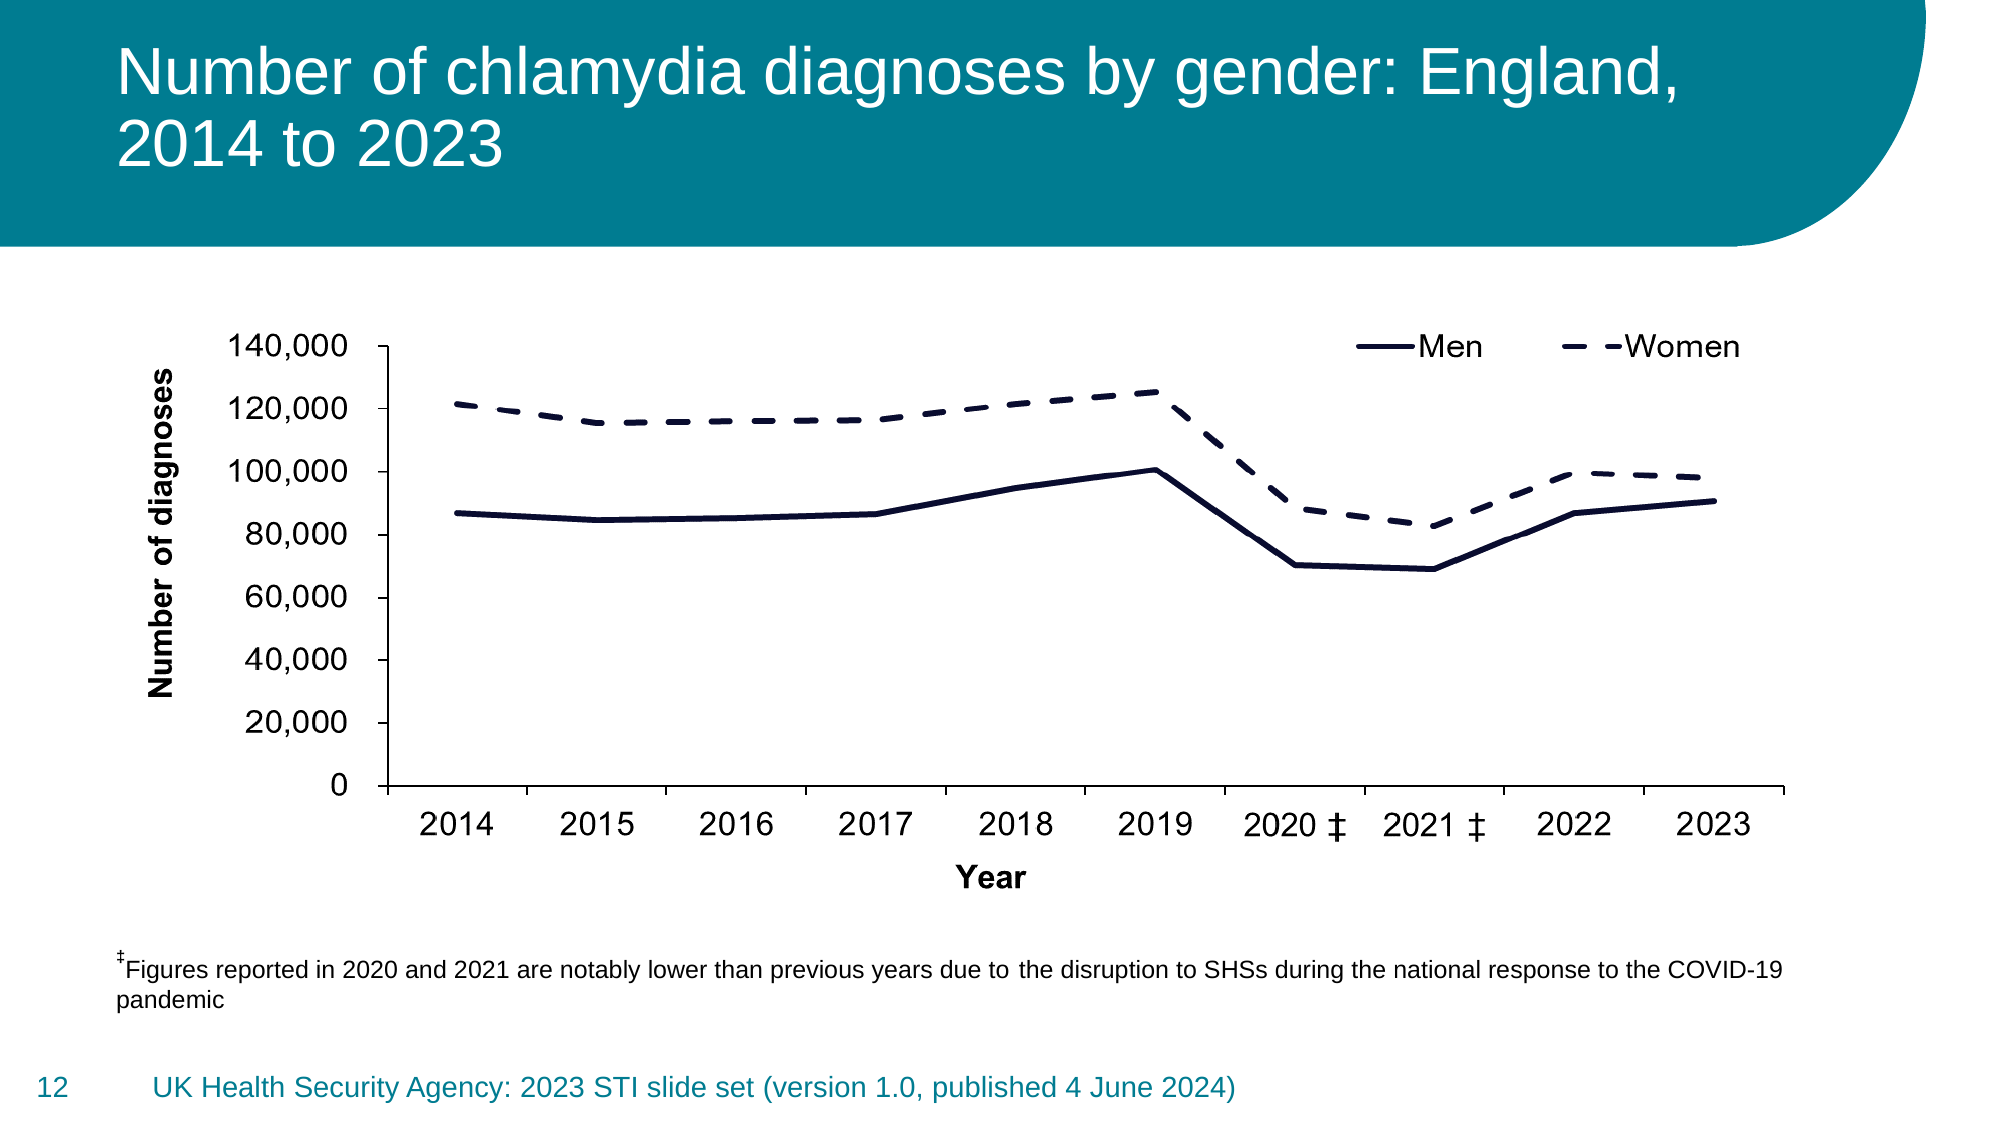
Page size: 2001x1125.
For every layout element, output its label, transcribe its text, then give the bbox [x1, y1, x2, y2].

text_box UK Health Security Agency: 2023 STI slide set (version 1.0, published 4 June 2024) [137, 1056, 1780, 1116]
title Number of chlamydia diagnoses by gender: England, 2014 to 2023 [101, 29, 1747, 189]
text_box ‡Figures reported in 2020 and 2021 are notably lower than previous years due to the disruption to SHSs during the national response to the COVID-19 pandemic [101, 939, 1911, 1021]
picture [137, 281, 1817, 921]
text_box [21, 1056, 120, 1117]
